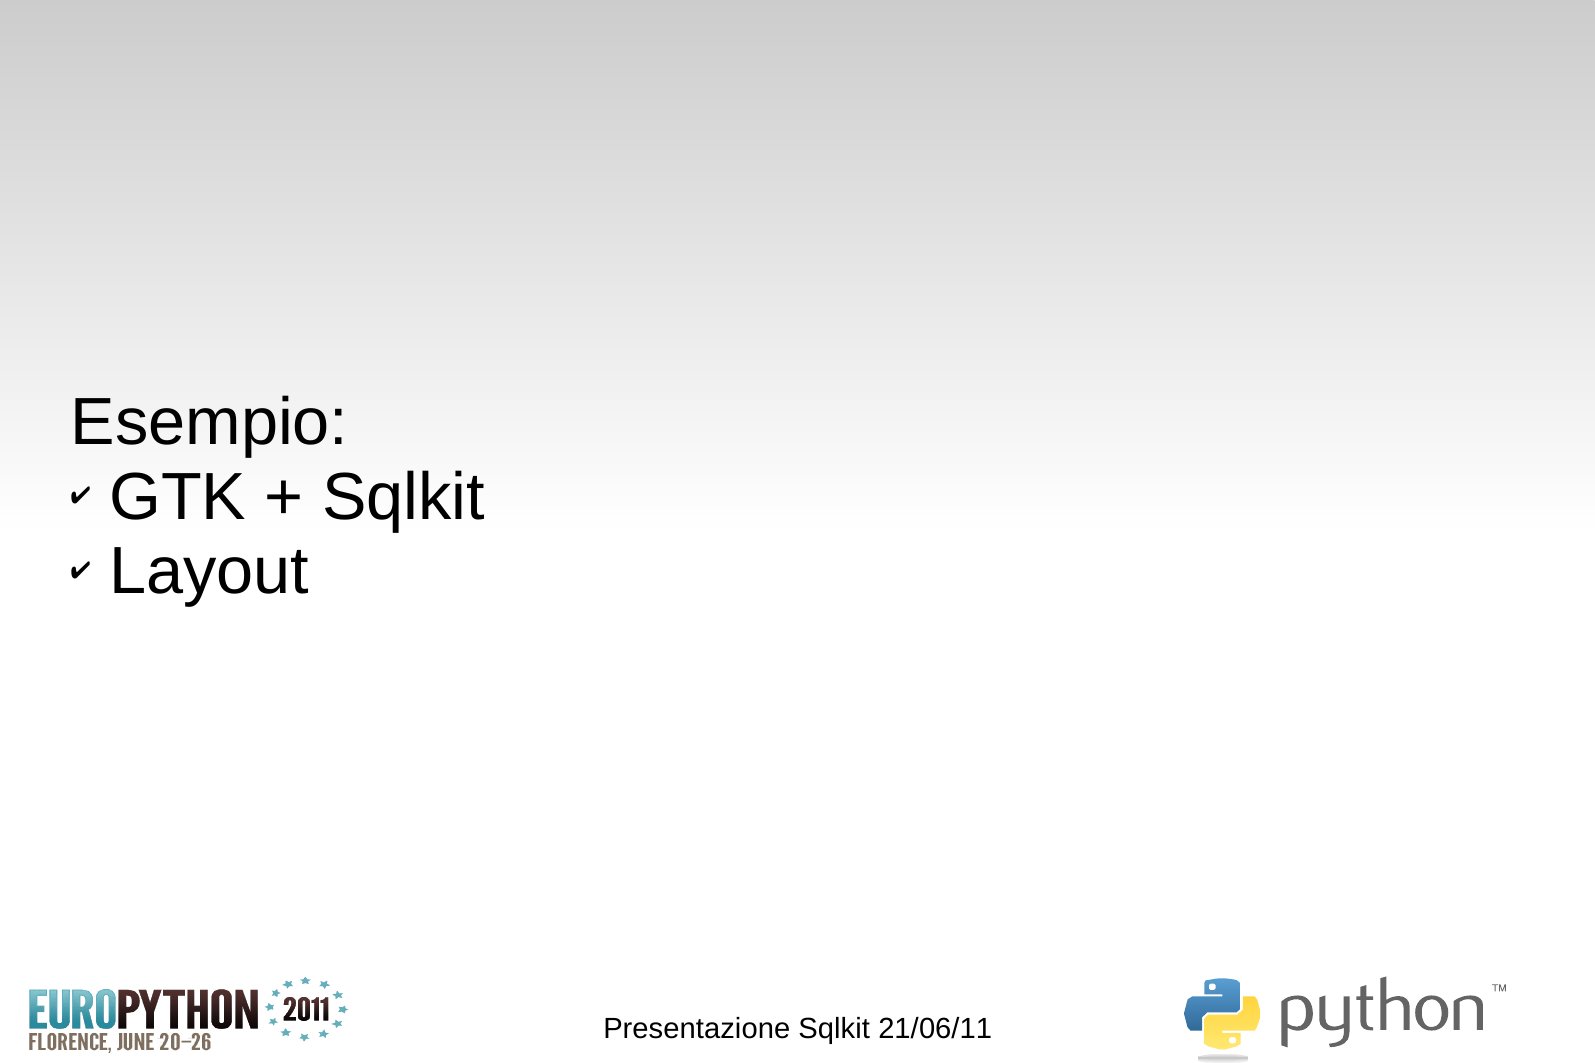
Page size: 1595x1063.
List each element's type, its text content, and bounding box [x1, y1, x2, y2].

picture [29, 974, 355, 1058]
subtitle Esempio: GTK + Sqlkit Layout [70, 47, 1506, 945]
